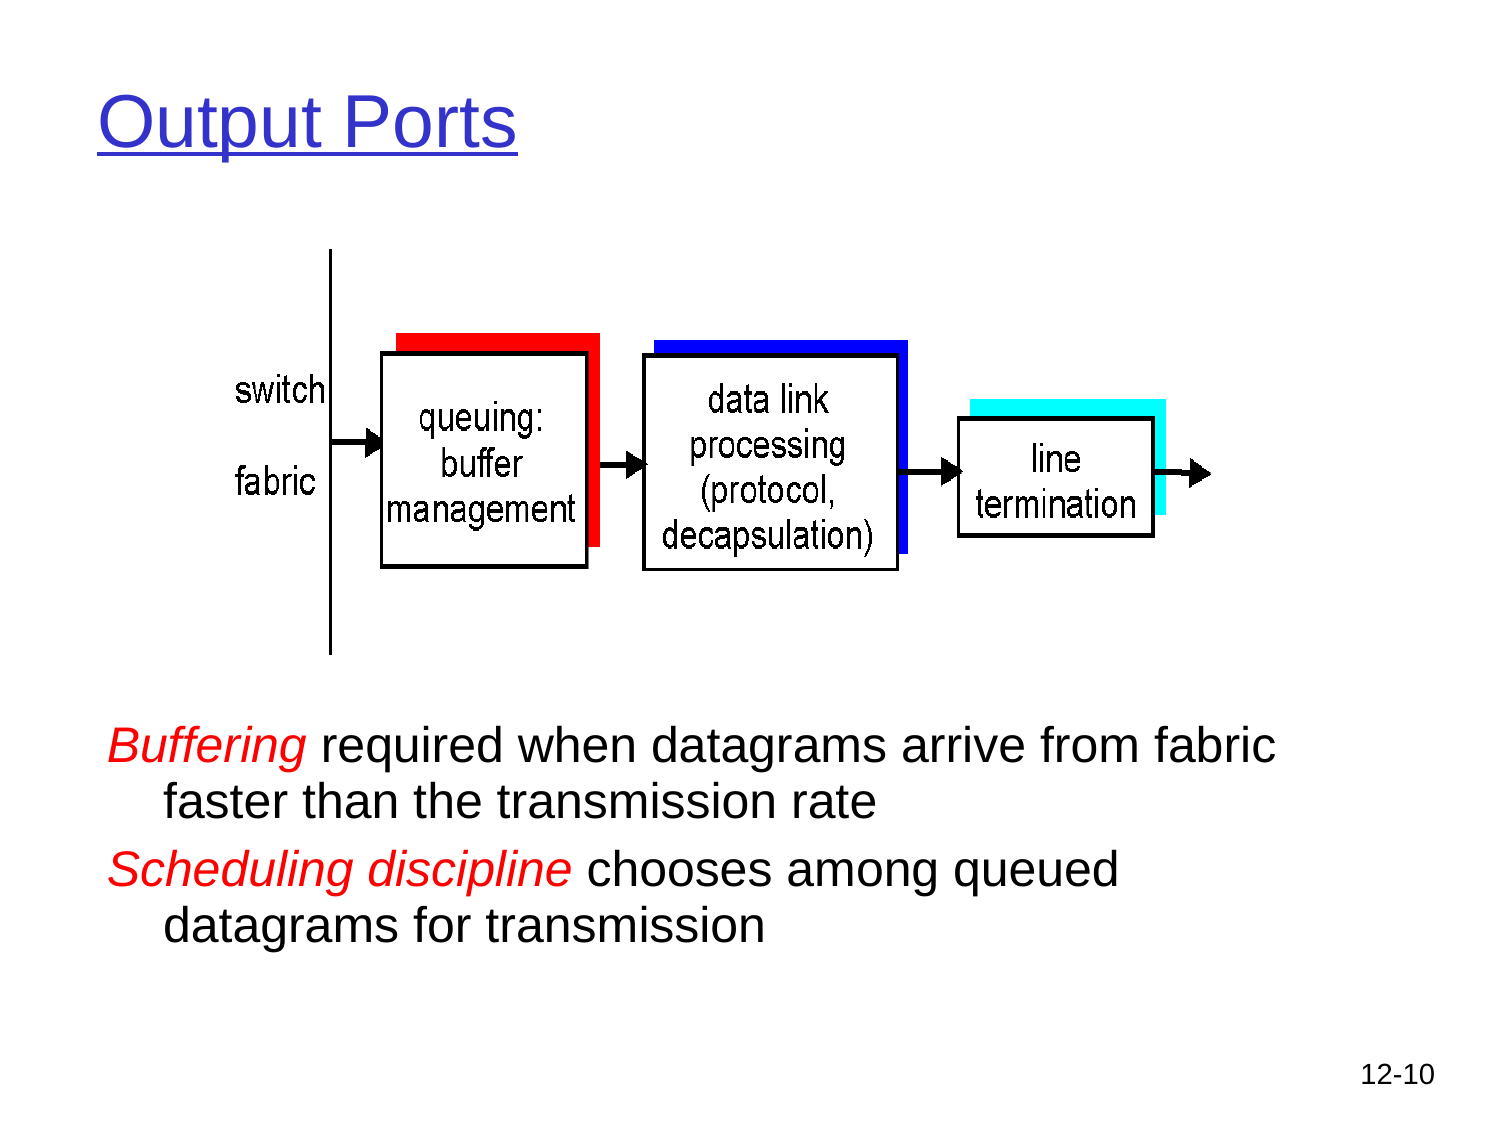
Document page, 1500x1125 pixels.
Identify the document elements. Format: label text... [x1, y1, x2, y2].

picture [235, 249, 1211, 655]
list Buffering required when datagrams arrive from fabric faster than the transmission rate Scheduling discipline chooses among queued datagrams for transmission [92, 709, 1368, 961]
title Output Ports [82, 65, 1358, 179]
